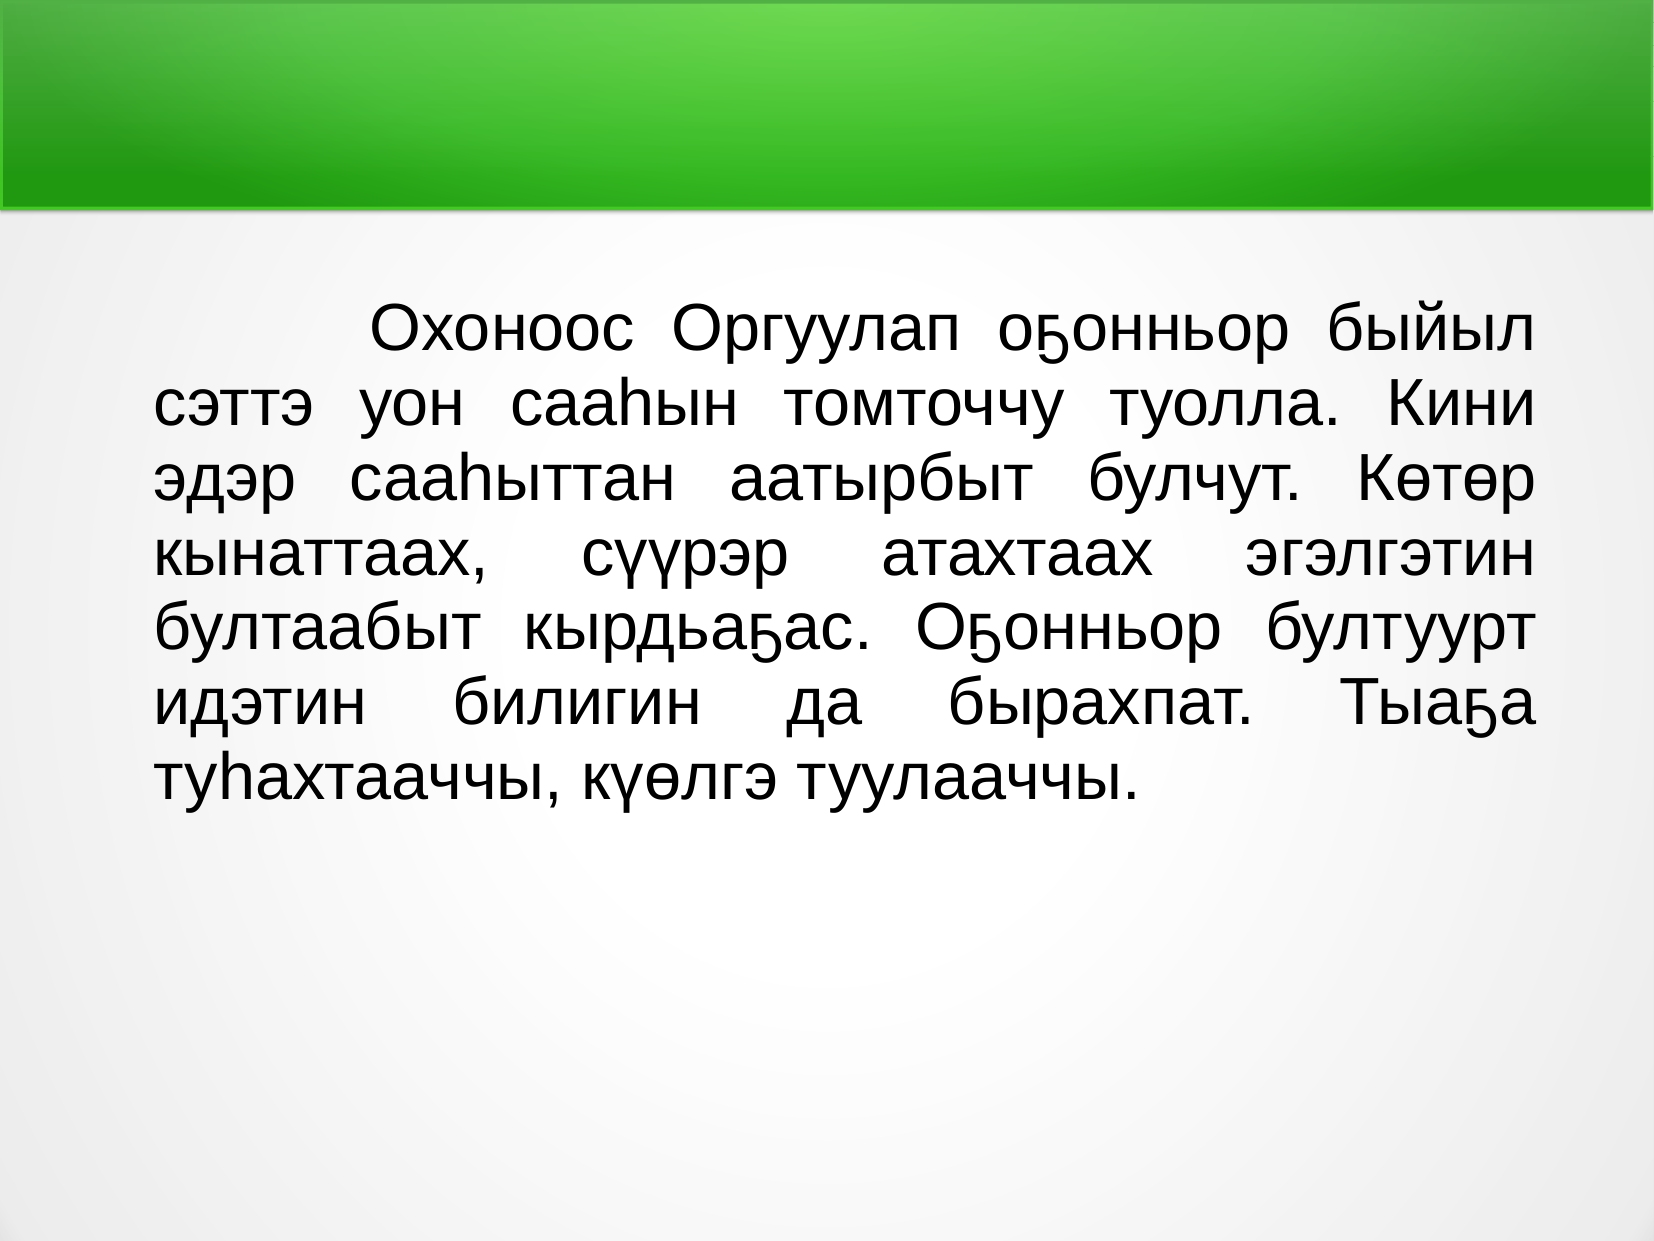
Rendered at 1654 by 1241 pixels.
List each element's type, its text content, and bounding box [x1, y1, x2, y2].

list Охоноос Оргуулап оҕонньор быйыл сэттэ уон сааһын томточчу туолла. Кини эдэр сааһыттан аатырбыт булчут. Көтөр кынаттаах, сүүрэр атахтаах эгэлгэтин бултаабыт кырдьаҕас. Оҕонньор бултуурт идэтин билигин да бырахпат. Тыаҕа туһахтааччы, күөлгэ туулааччы. [82, 290, 1538, 1010]
